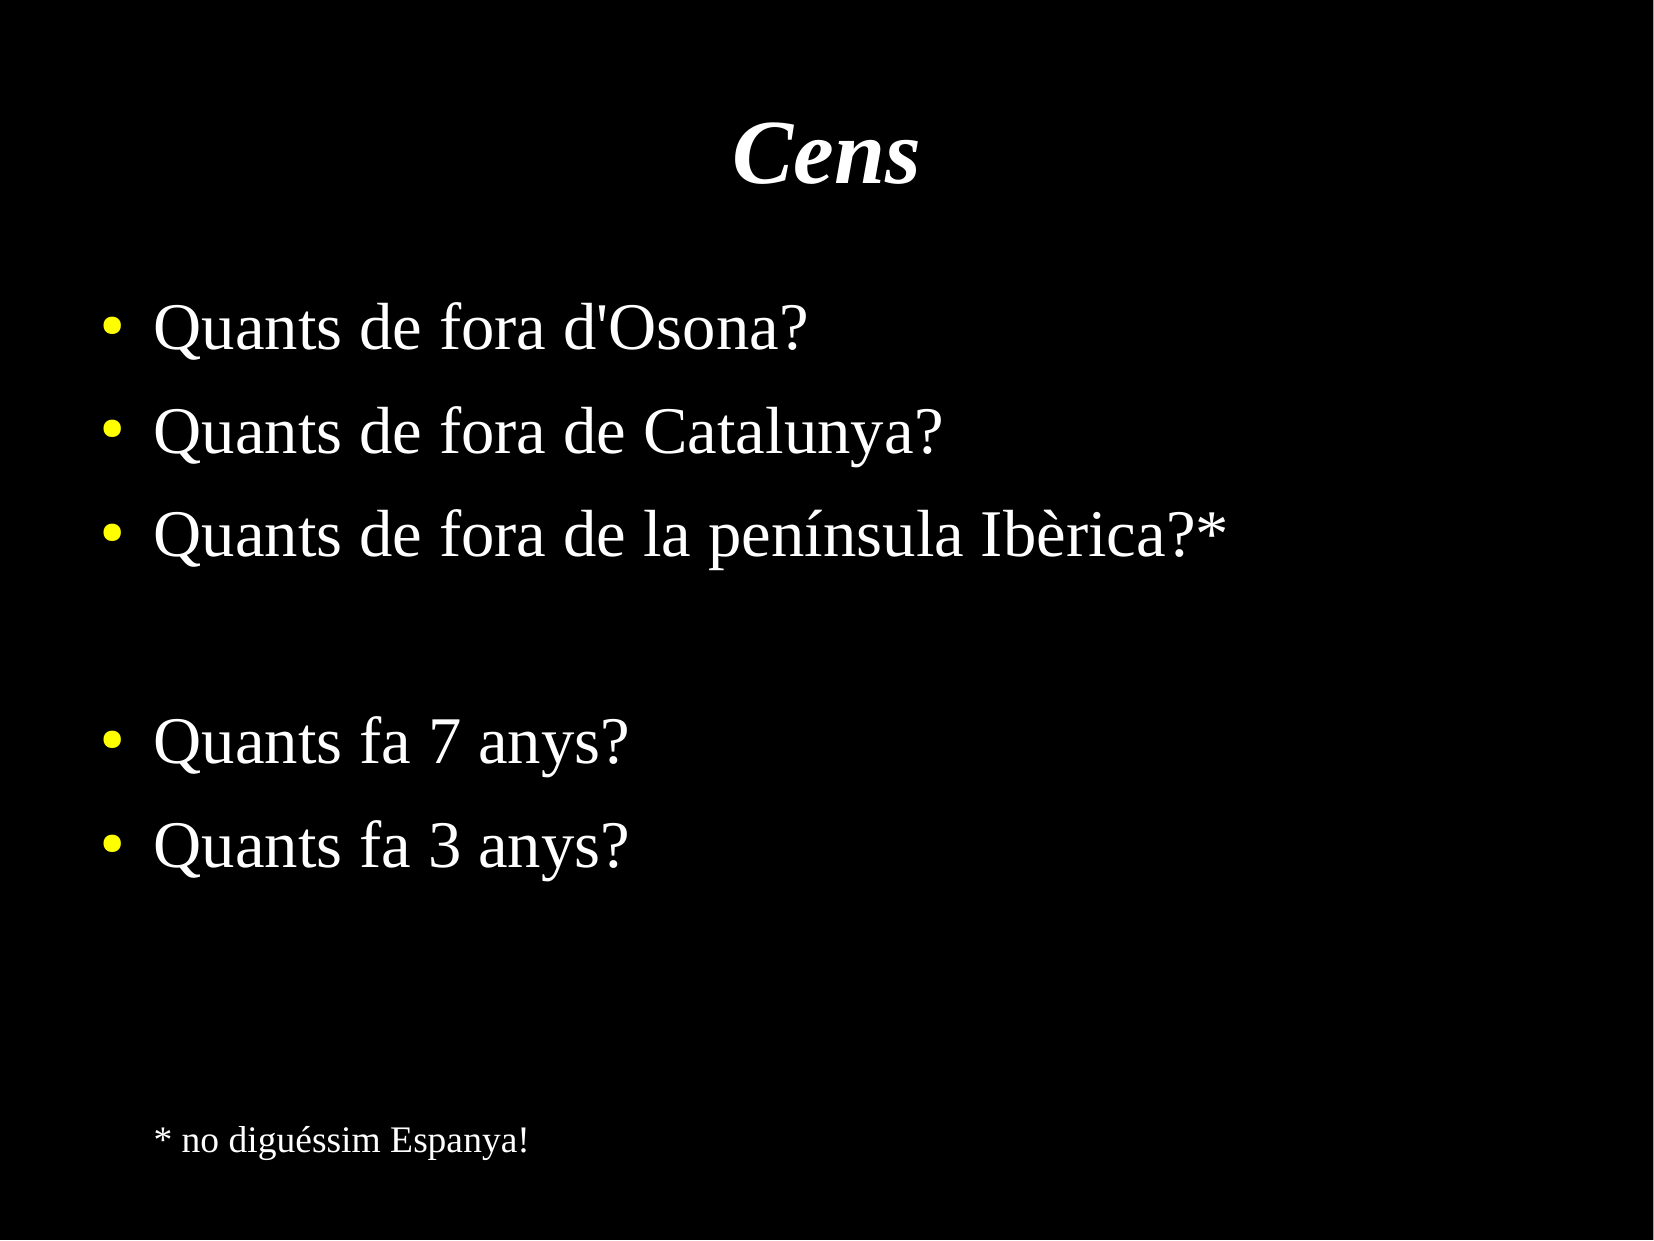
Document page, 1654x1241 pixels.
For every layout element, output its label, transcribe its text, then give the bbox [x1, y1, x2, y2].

list Quants de fora d'Osona? Quants de fora de Catalunya? Quants de fora de la península Ibèrica?* Quants fa 7 anys? Quants fa 3 anys? * no diguéssim Espanya! [82, 290, 1571, 1161]
title Cens [82, 56, 1571, 250]
